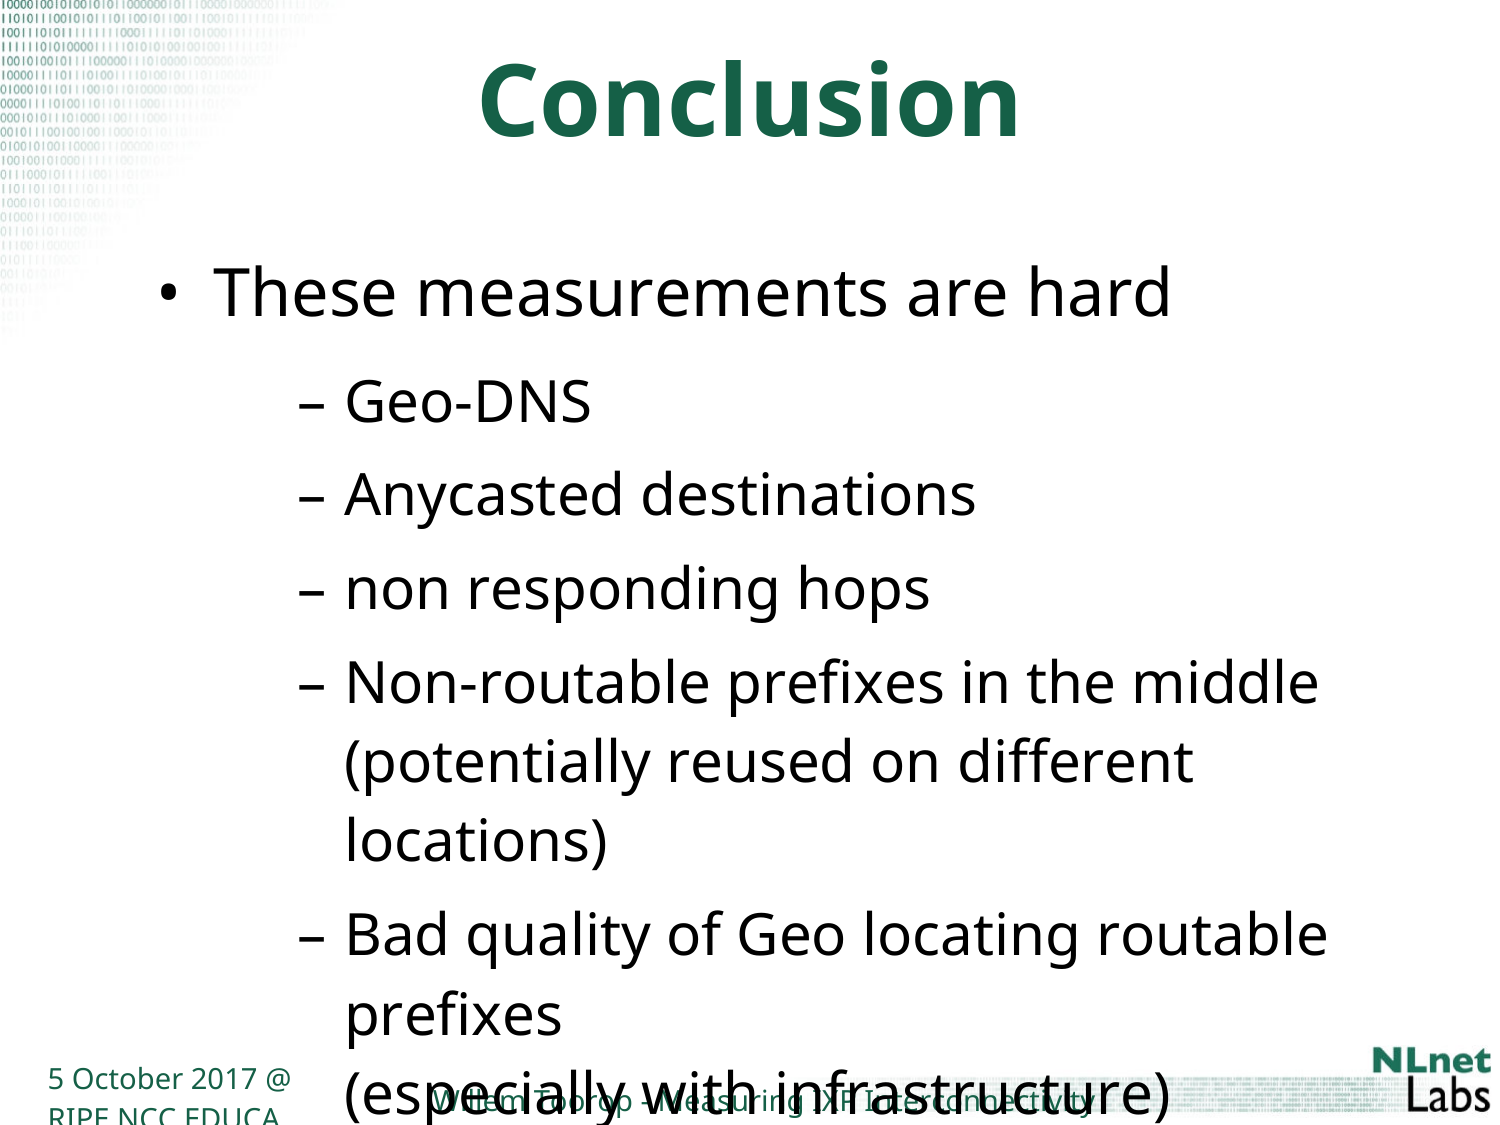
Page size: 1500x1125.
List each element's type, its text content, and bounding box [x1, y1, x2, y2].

list These measurements are hard Geo-DNS Anycasted destinations non responding hops Non-routable prefixes in the middle (potentially reused on different locations) Bad quality of Geo locating routable prefixes (especially with infrastructure) A best effort affair Tried to minimize assumptions [100, 245, 1455, 1029]
picture [0, 0, 365, 365]
title Conclusion [75, 3, 1425, 192]
picture [775, 1037, 1492, 1124]
